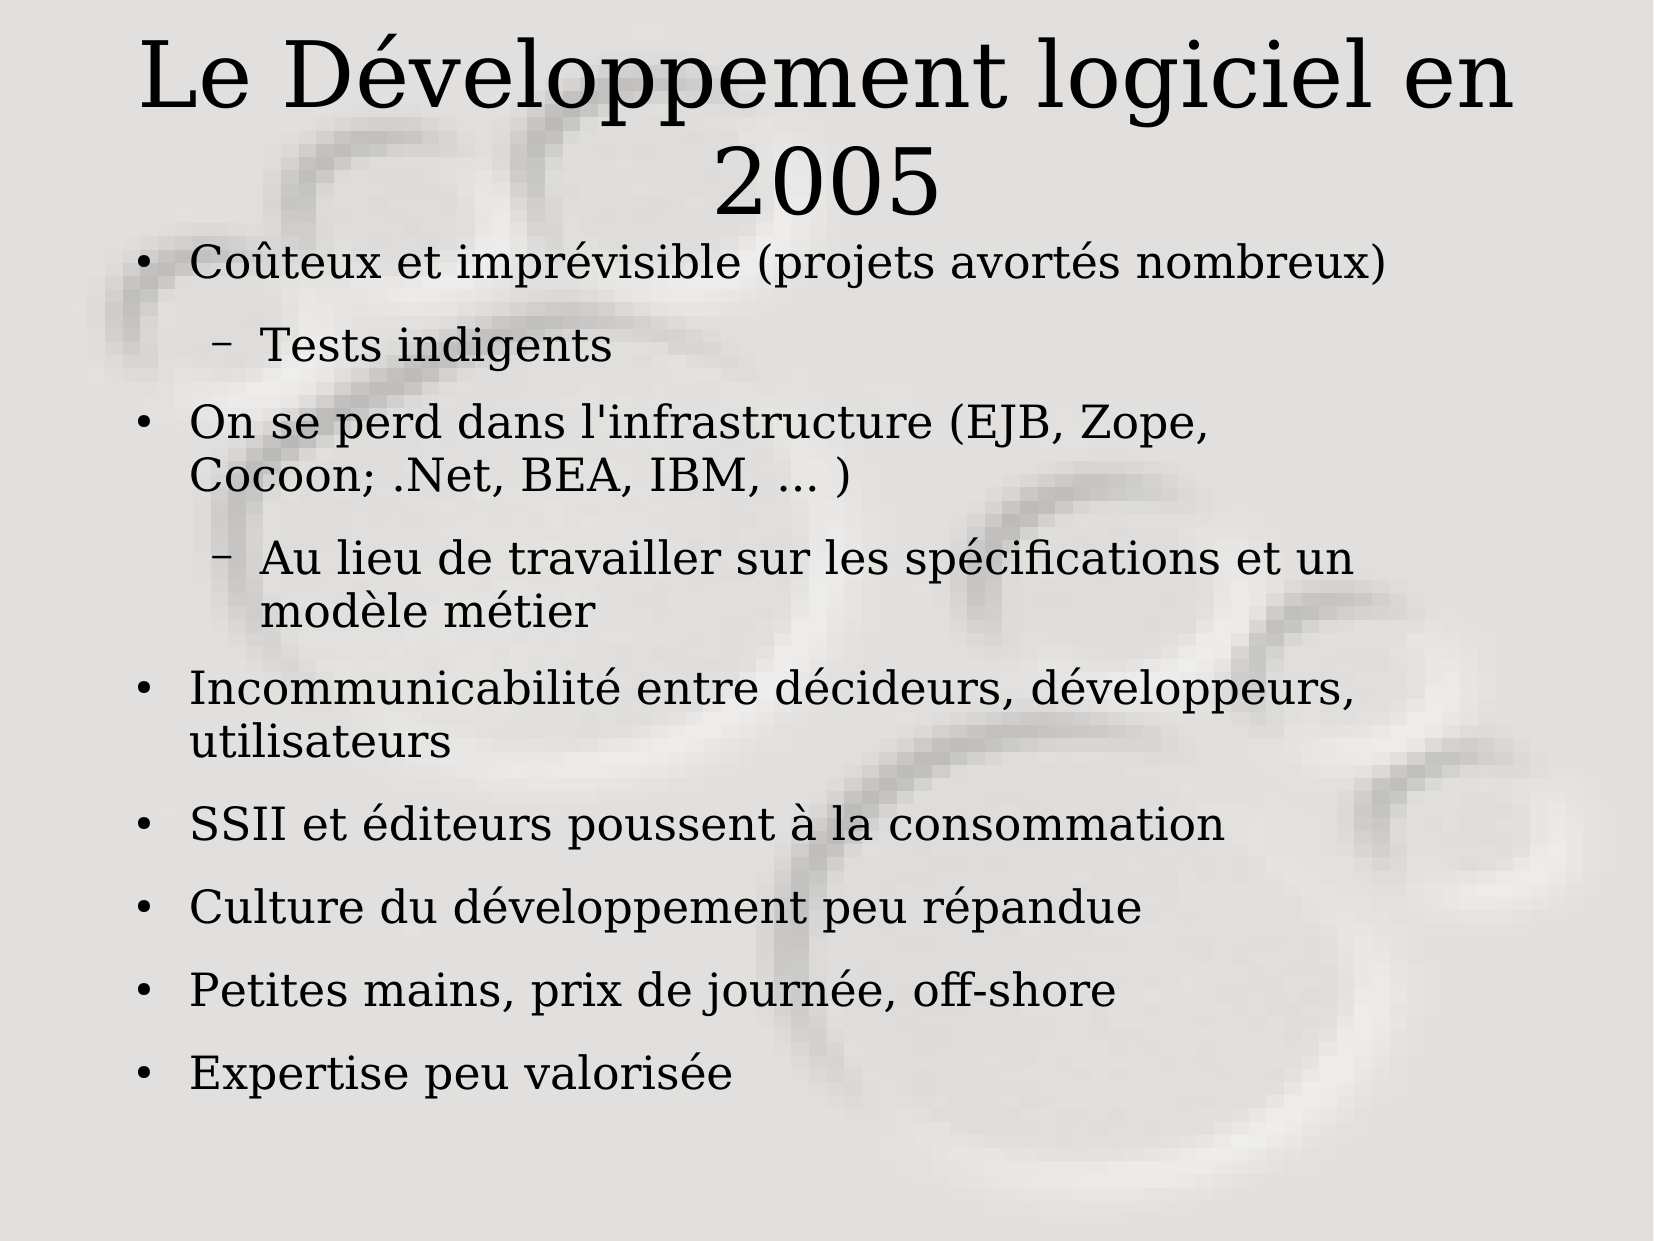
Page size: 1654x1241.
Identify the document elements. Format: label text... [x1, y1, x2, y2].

title Le Développement logiciel en 2005 [121, 22, 1534, 237]
list Coûteux et imprévisible (projets avortés nombreux) Tests indigents On se perd dans l'infrastructure (EJB, Zope, Cocoon; .Net, BEA, IBM, ... ) Au lieu de travailler sur les spécifications et un modèle métier Incommunicabilité entre décideurs, développeurs, utilisateurs SSII et éditeurs poussent à la consommation Culture du développement peu répandue Petites mains, prix de journée, off-shore Expertise peu valorisée [118, 236, 1531, 1100]
picture [0, 0, 1654, 1241]
